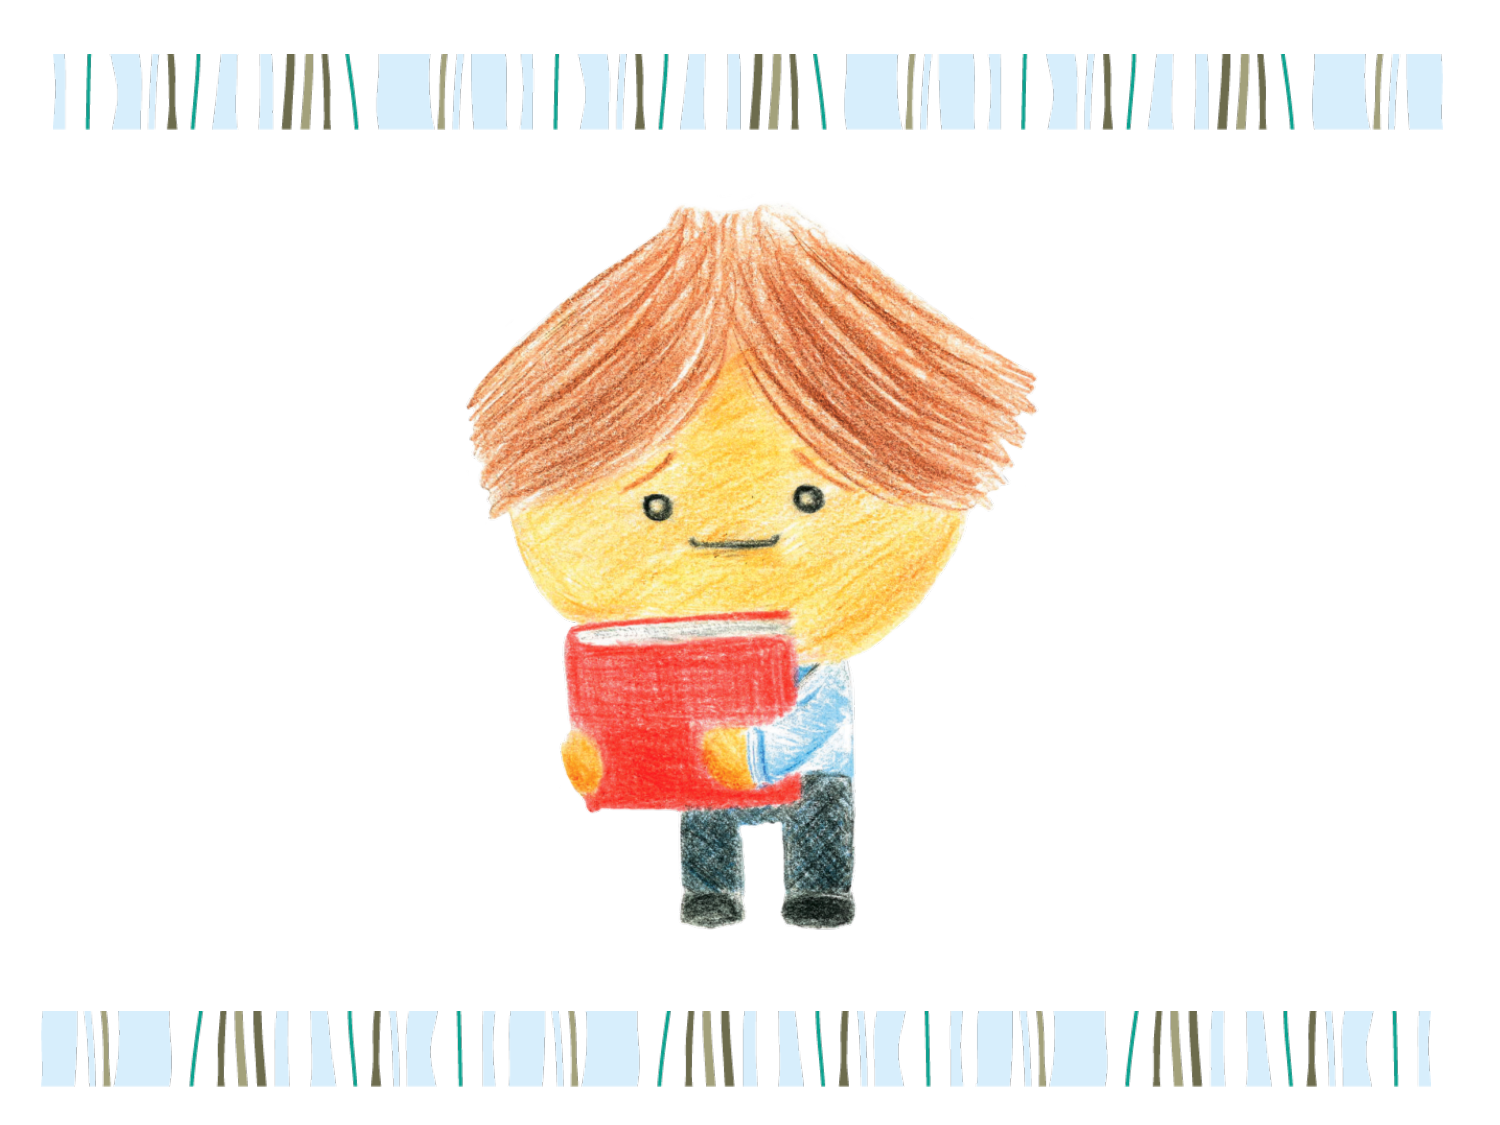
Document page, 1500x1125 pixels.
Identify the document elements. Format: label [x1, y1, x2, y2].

picture [41, 1011, 1431, 1087]
picture [53, 54, 1443, 130]
picture [454, 160, 1052, 942]
